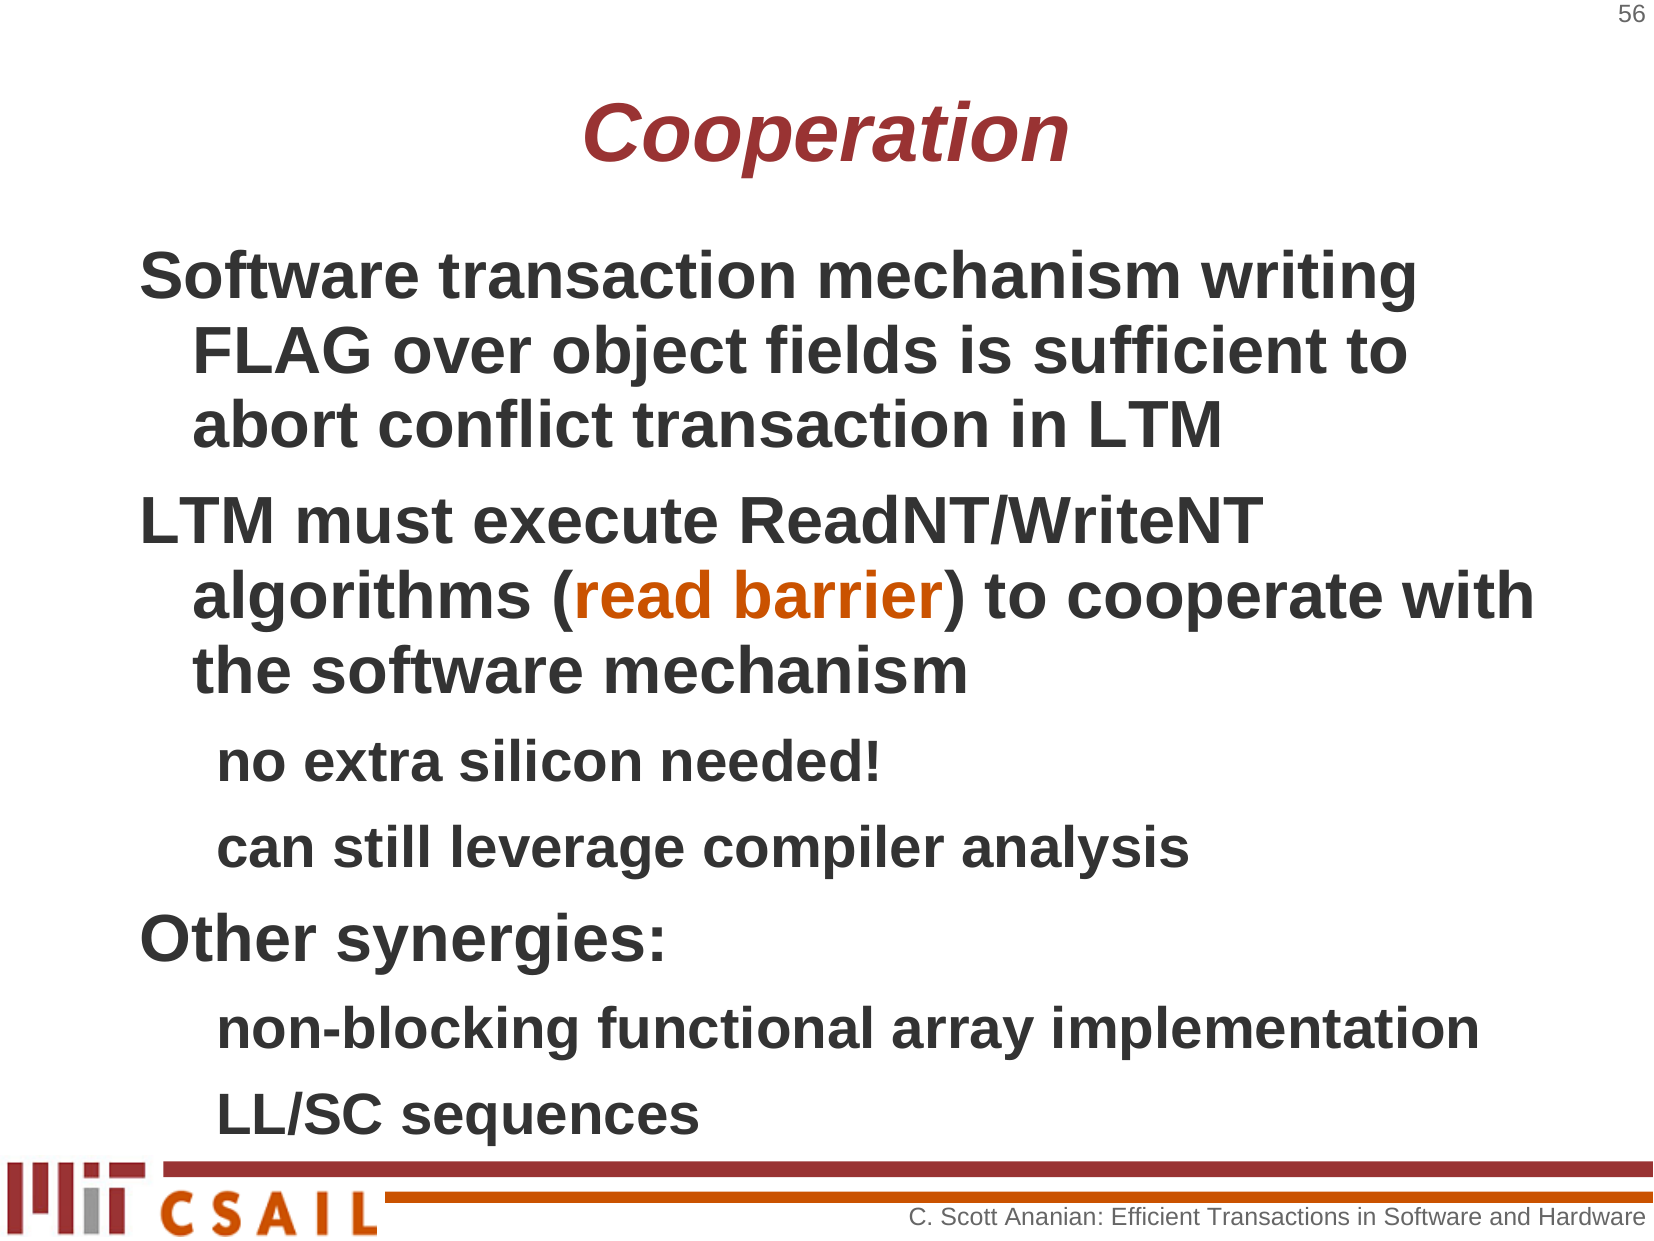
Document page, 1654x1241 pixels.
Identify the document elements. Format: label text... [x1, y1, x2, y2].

list Software transaction mechanism writing FLAG over object fields is sufficient to abort conflict transaction in LTM LTM must execute ReadNT/WriteNT algorithms (read barrier) to cooperate with the software mechanism no extra silicon needed! can still leverage compiler analysis Other synergies: non-blocking functional array implementation LL/SC sequences [121, 237, 1561, 1148]
title Cooperation [52, 28, 1601, 237]
picture [0, 1155, 377, 1237]
